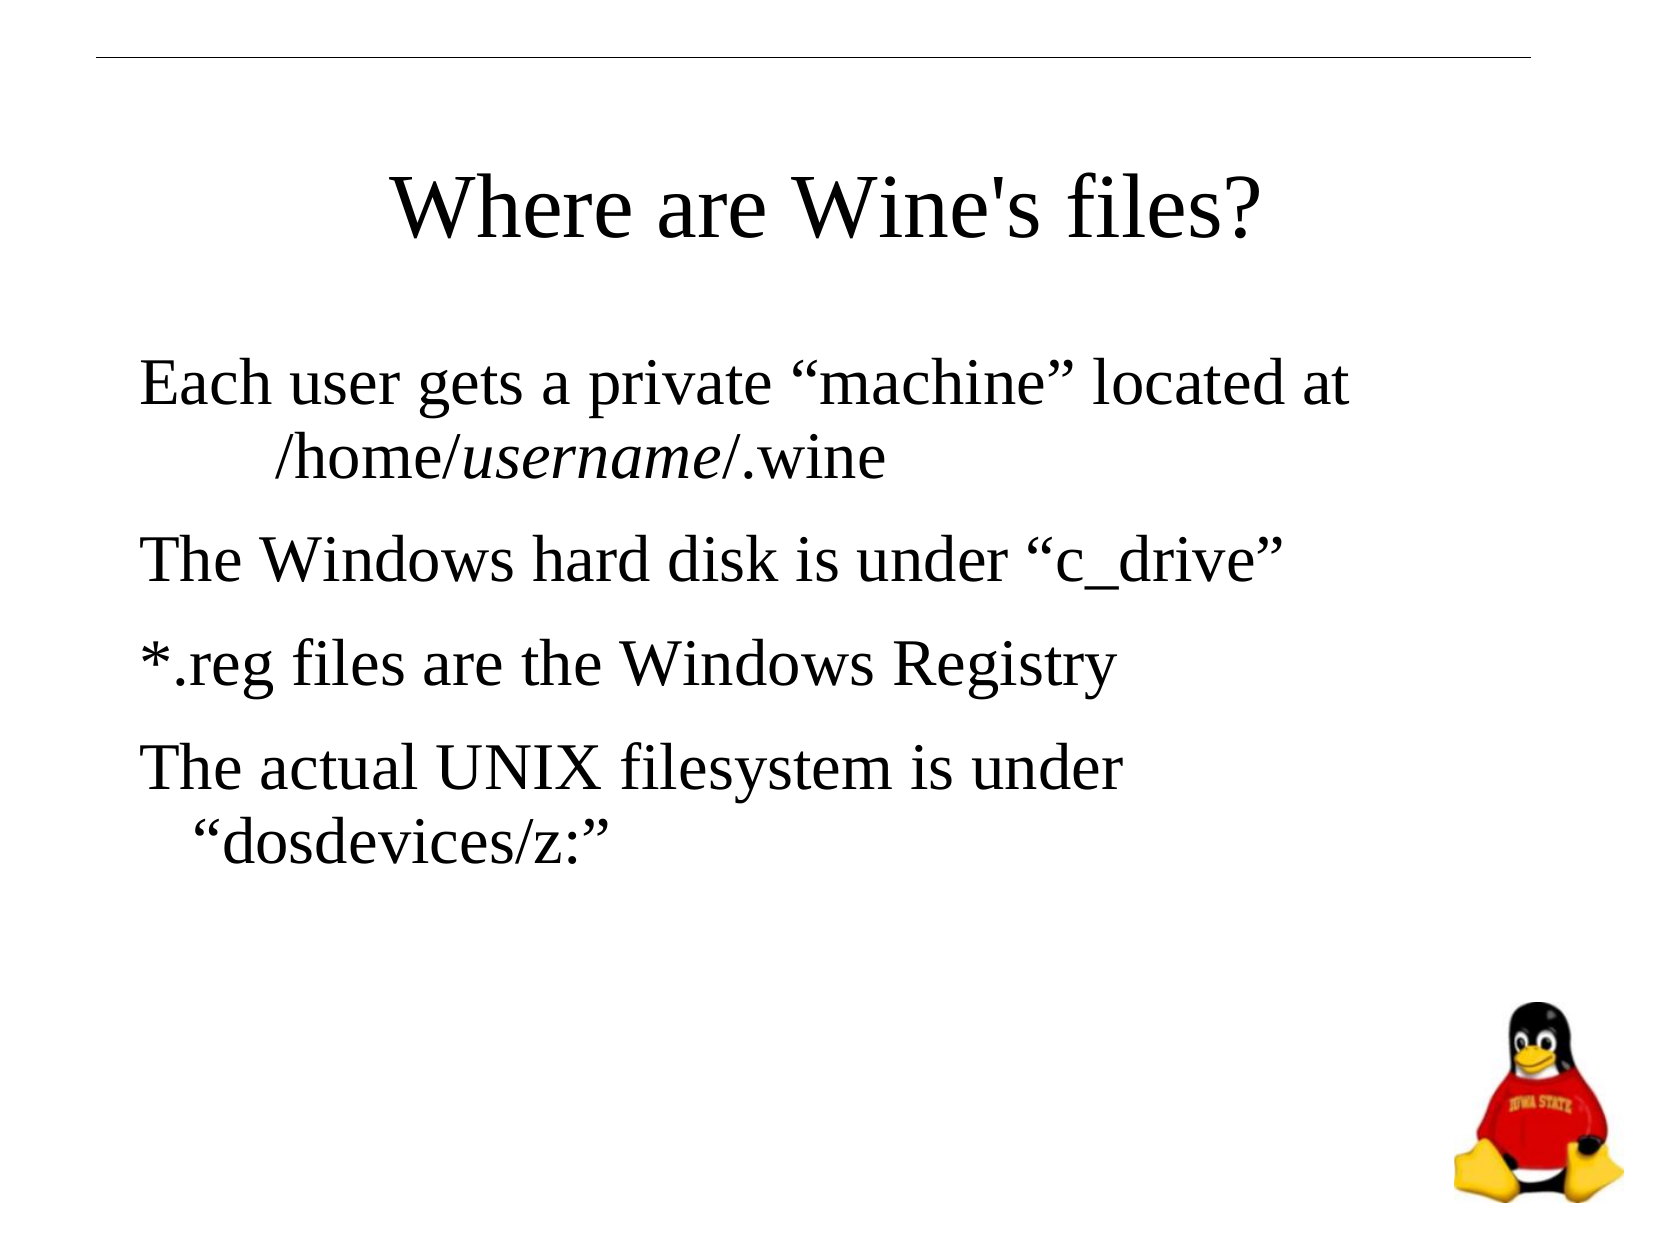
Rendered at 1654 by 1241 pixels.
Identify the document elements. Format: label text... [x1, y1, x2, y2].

picture [1454, 1002, 1624, 1203]
list Each user gets a private “machine” located at /home/username/.wine The Windows hard disk is under “c_drive” *.reg files are the Windows Registry The actual UNIX filesystem is under “dosdevices/z:” [121, 344, 1534, 1127]
title Where are Wine's files? [121, 102, 1534, 311]
